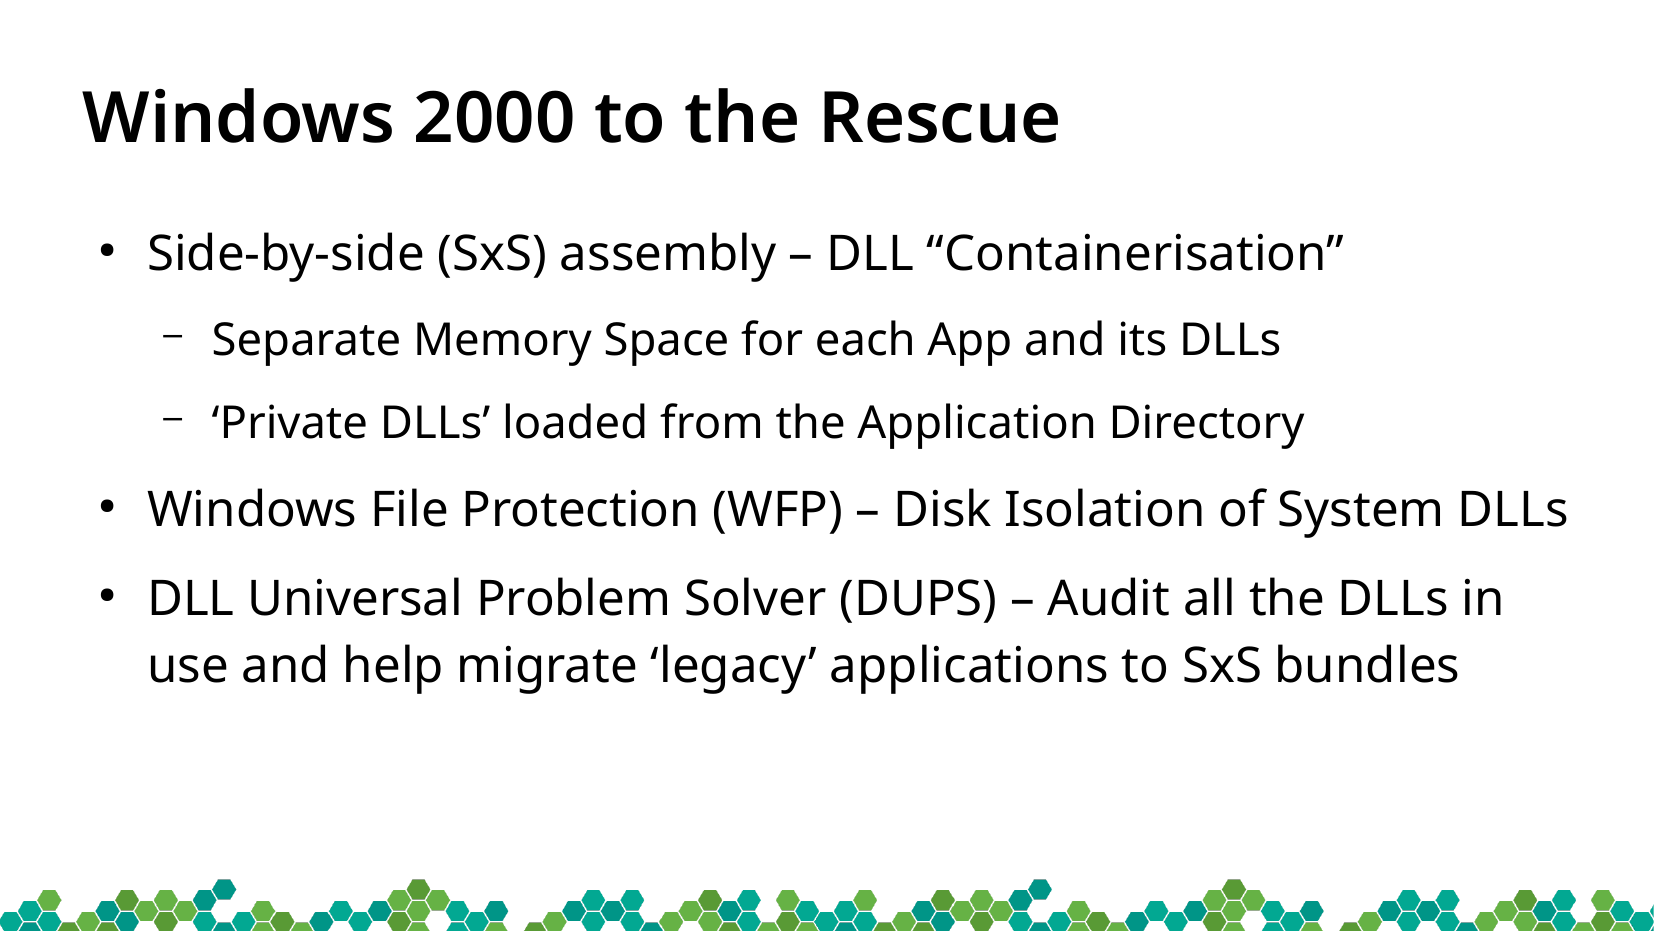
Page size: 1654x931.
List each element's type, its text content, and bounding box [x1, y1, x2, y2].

list Side-by-side (SxS) assembly – DLL “Containerisation” Separate Memory Space for each App and its DLLs ‘Private DLLs’ loaded from the Application Directory Windows File Protection (WFP) – Disk Isolation of System DLLs DLL Universal Problem Solver (DUPS) – Audit all the DLLs in use and help migrate ‘legacy’ applications to SxS bundles [82, 217, 1571, 758]
picture [0, 871, 1654, 931]
title Windows 2000 to the Rescue [82, 37, 1571, 193]
